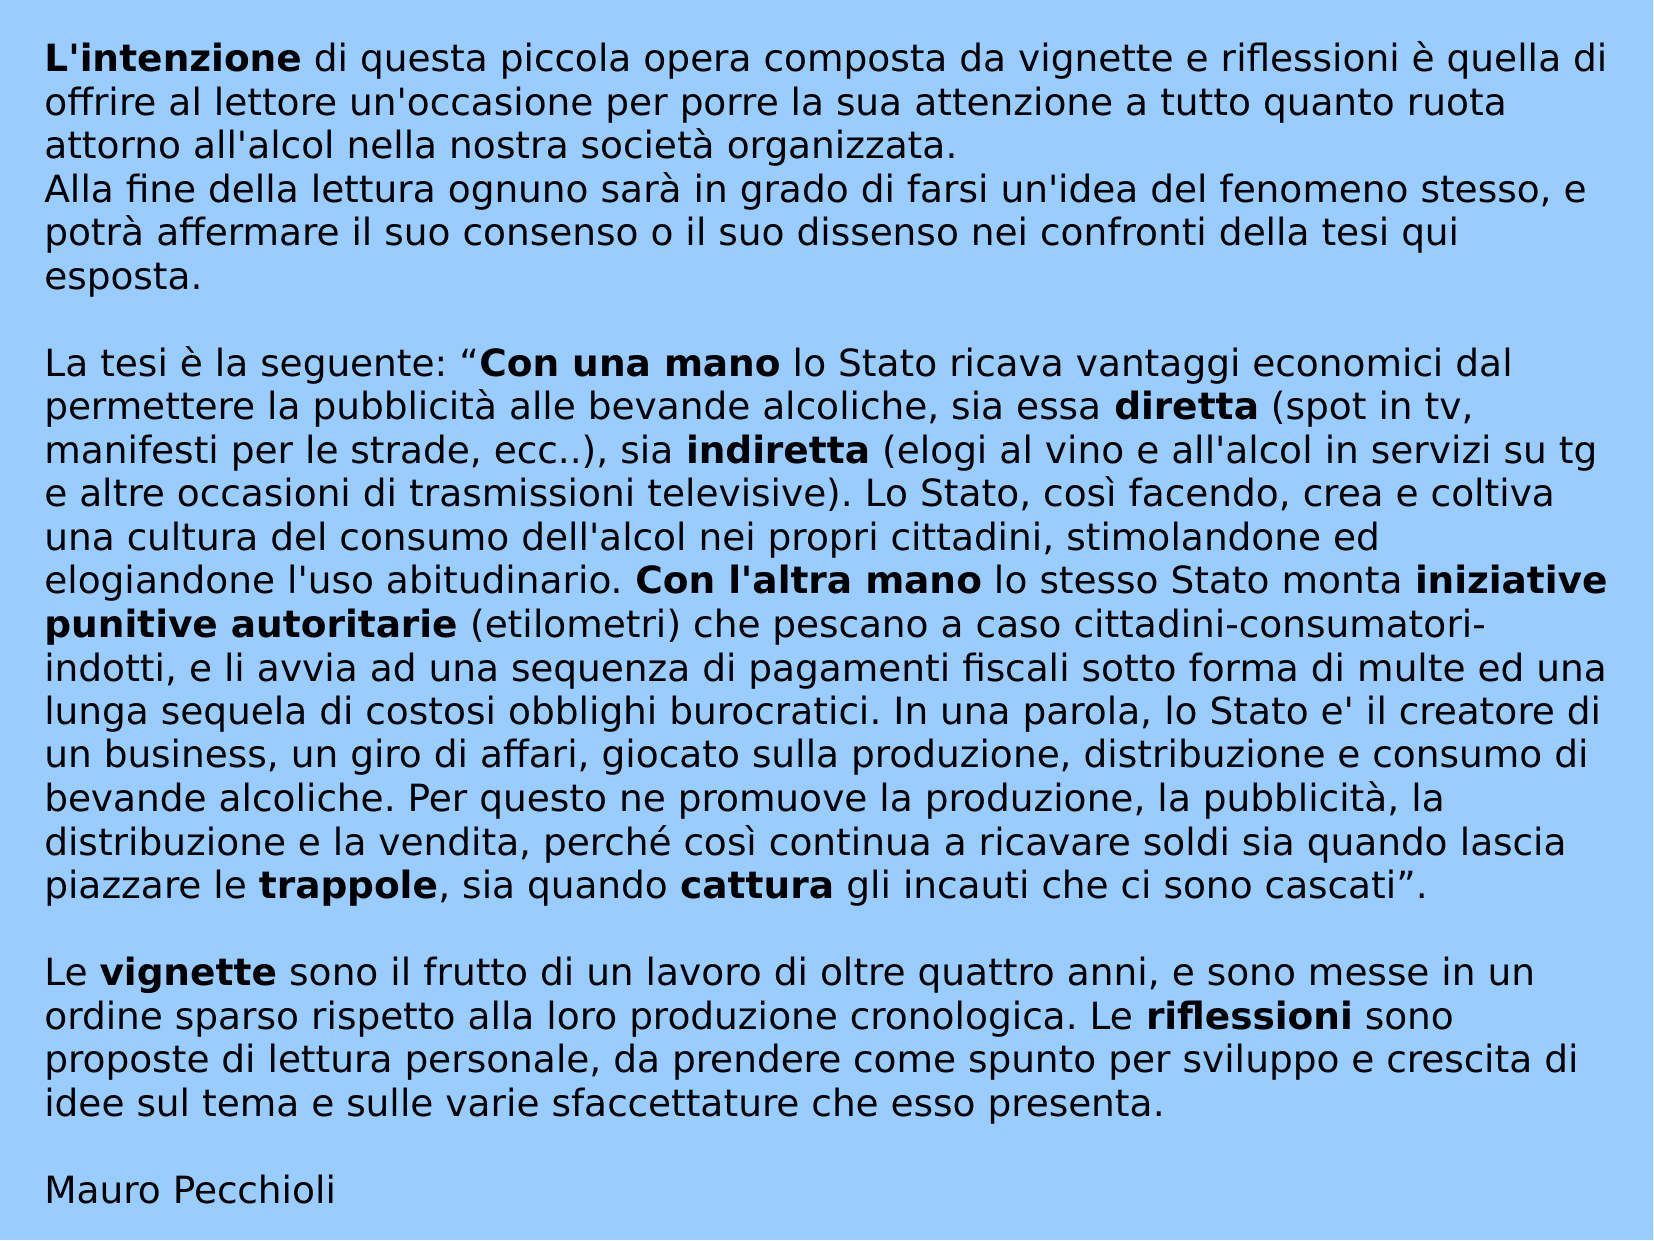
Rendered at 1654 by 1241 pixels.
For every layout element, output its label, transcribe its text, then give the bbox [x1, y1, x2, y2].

text_box L'intenzione di questa piccola opera composta da vignette e riflessioni è quella di offrire al lettore un'occasione per porre la sua attenzione a tutto quanto ruota attorno all'alcol nella nostra società organizzata. Alla fine della lettura ognuno sarà in grado di farsi un'idea del fenomeno stesso, e potrà affermare il suo consenso o il suo dissenso nei confronti della tesi qui esposta. La tesi è la seguente: “Con una mano lo Stato ricava vantaggi economici dal permettere la pubblicità alle bevande alcoliche, sia essa diretta (spot in tv, manifesti per le strade, ecc..), sia indiretta (elogi al vino e all'alcol in servizi su tg e altre occasioni di trasmissioni televisive). Lo Stato, così facendo, crea e coltiva una cultura del consumo dell'alcol nei propri cittadini, stimolandone ed elogiandone l'uso abitudinario. Con l'altra mano lo stesso Stato monta iniziative punitive autoritarie (etilometri) che pescano a caso cittadini-consumatori-indotti, e li avvia ad una sequenza di pagamenti fiscali sotto forma di multe ed una lunga sequela di costosi obblighi burocratici. In una parola, lo Stato e' il creatore di un business, un giro di affari, giocato sulla produzione, distribuzione e consumo di bevande alcoliche. Per questo ne promuove la produzione, la pubblicità, la distribuzione e la vendita, perché così continua a ricavare soldi sia quando lascia piazzare le trappole, sia quando cattura gli incauti che ci sono cascati”. Le vignette sono il frutto di un lavoro di oltre quattro anni, e sono messe in un ordine sparso rispetto alla loro produzione cronologica. Le riflessioni sono proposte di lettura personale, da prendere come spunto per sviluppo e crescita di idee sul tema e sulle varie sfaccettature che esso presenta. Mauro Pecchioli [29, 29, 1625, 1220]
